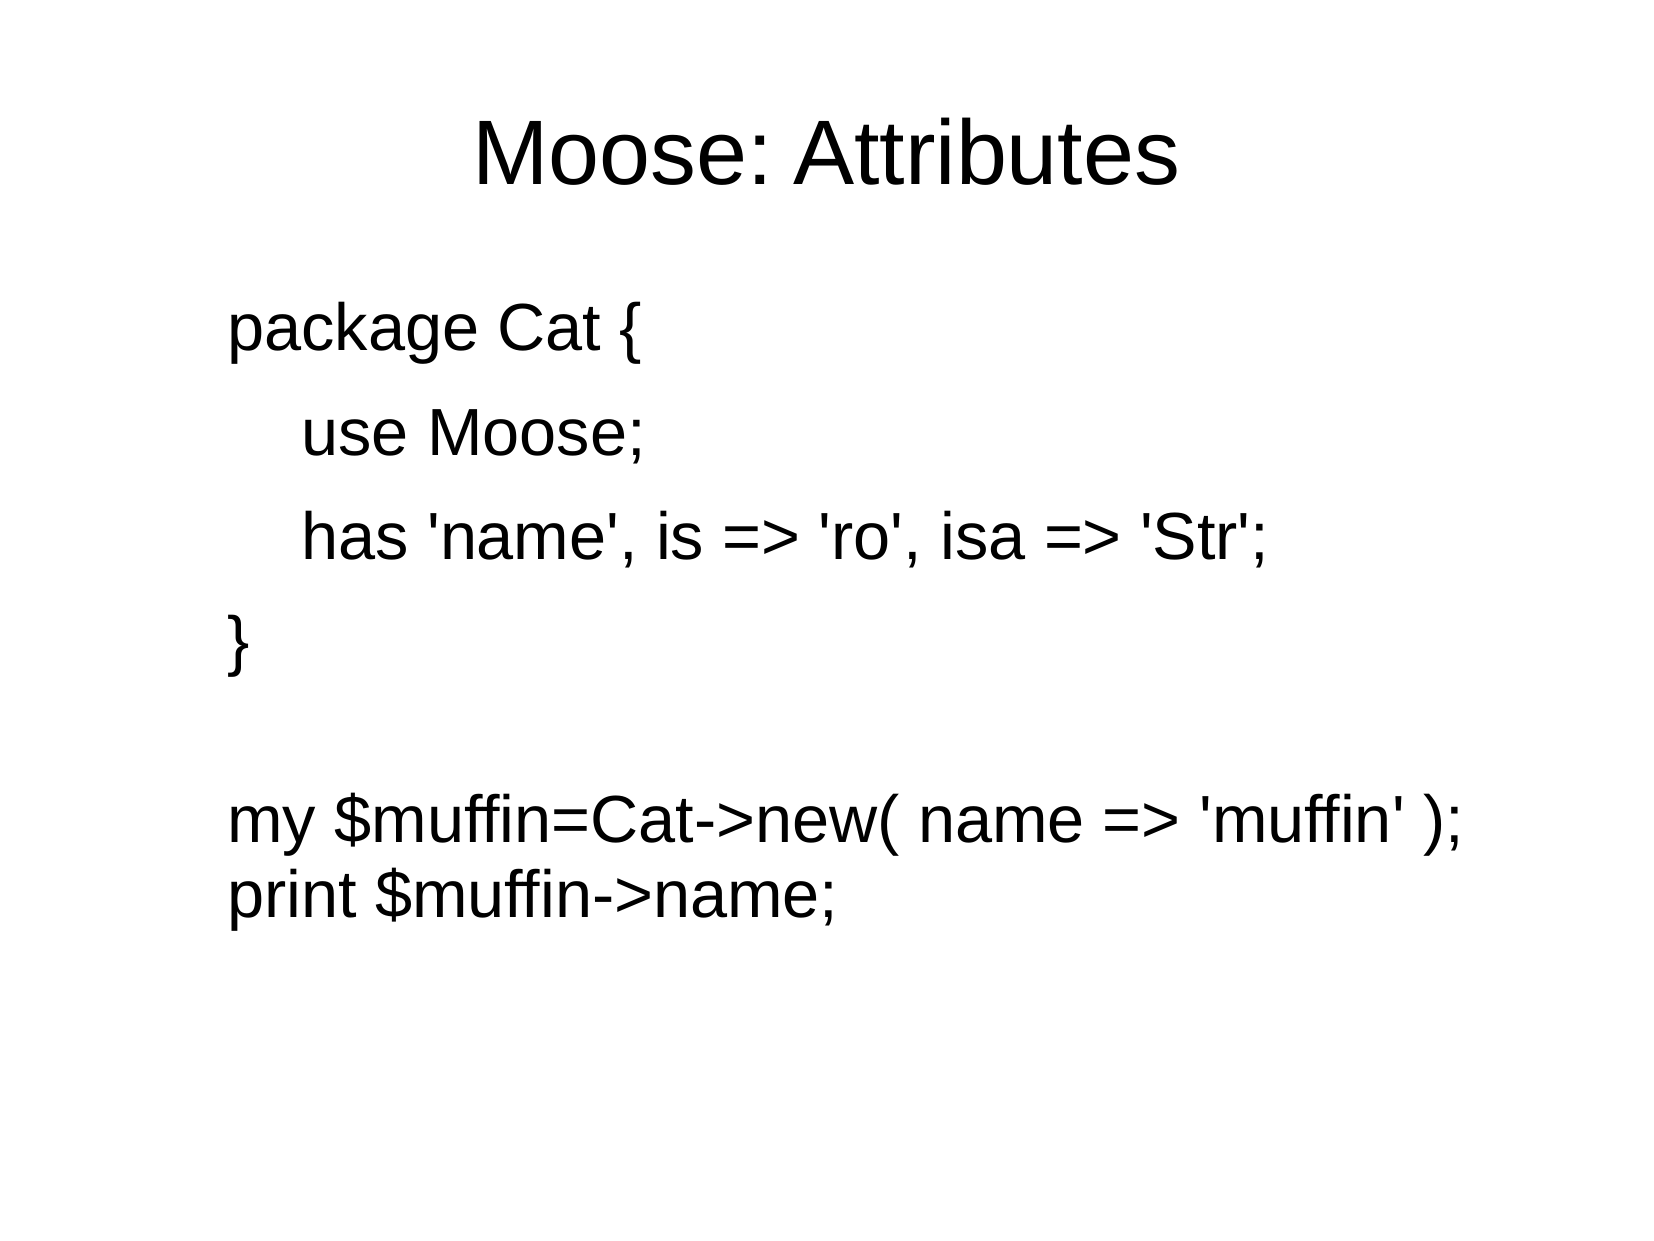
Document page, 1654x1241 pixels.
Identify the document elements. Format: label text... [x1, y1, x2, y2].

title Moose: Attributes [82, 49, 1571, 257]
list package Cat { use Moose; has 'name', is => 'ro', isa => 'Str'; } my $muffin=Cat->new( name => 'muffin' ); print $muffin->name; [82, 290, 1571, 1010]
